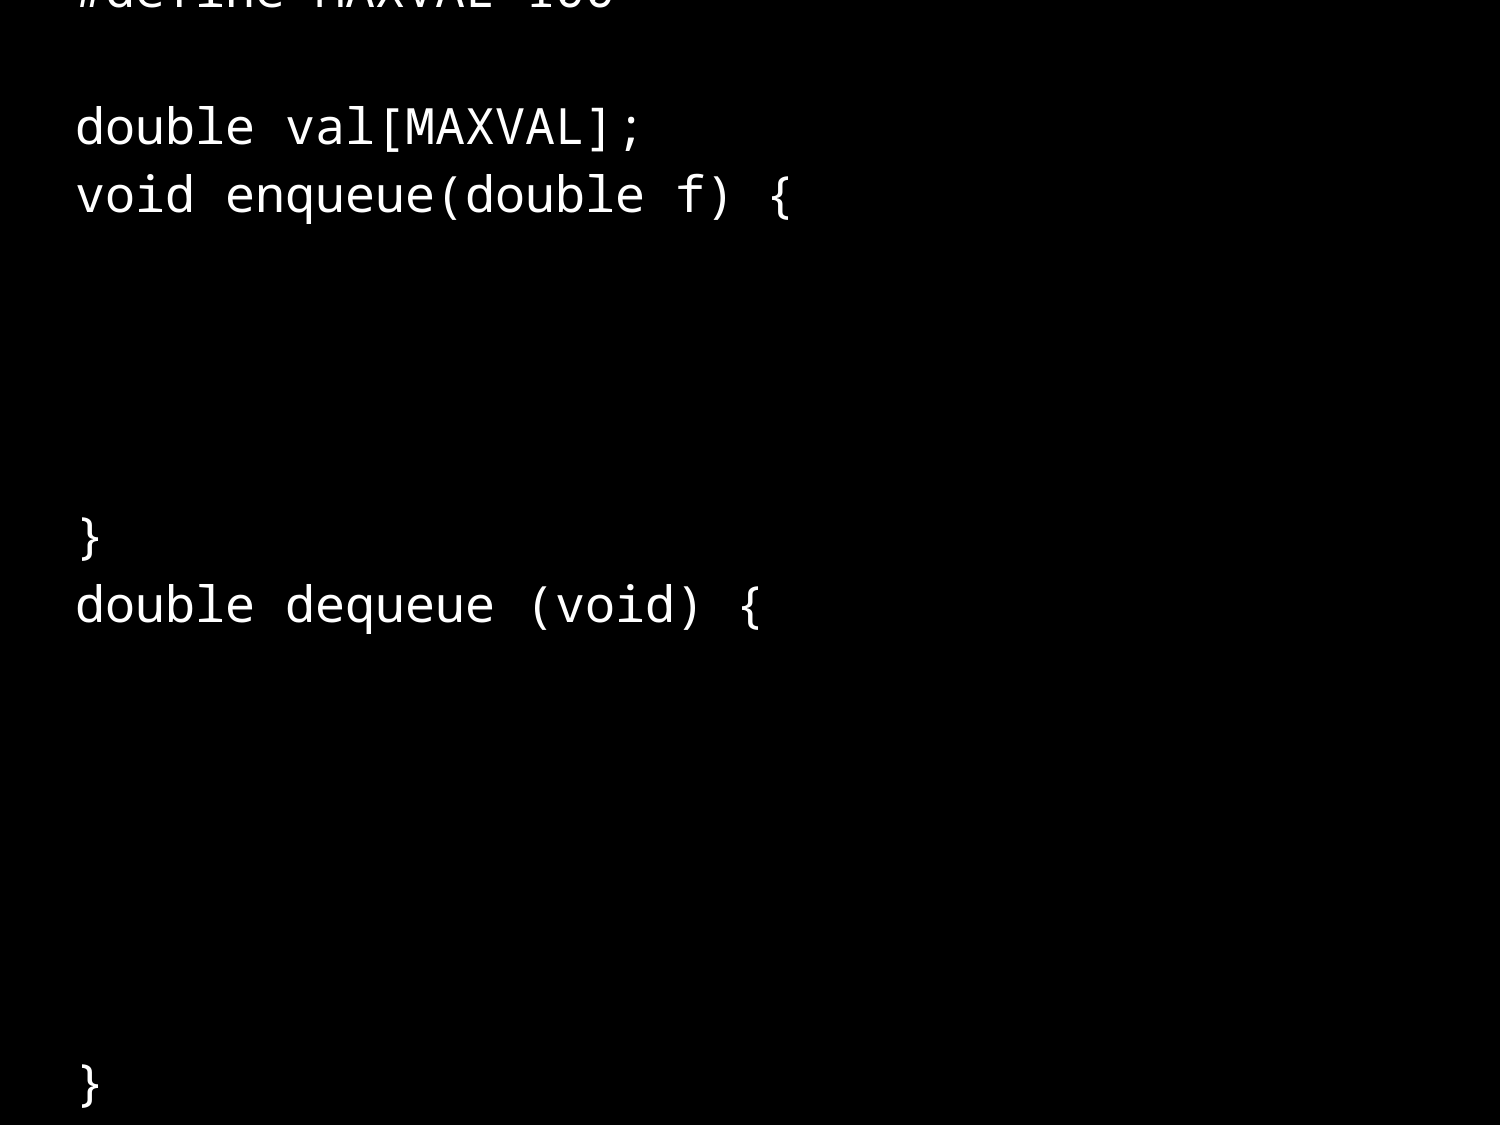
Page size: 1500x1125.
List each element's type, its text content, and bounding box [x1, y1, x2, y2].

title #define MAXVAL 100 double val[MAXVAL]; void enqueue(double f) { } double dequeue (void) { } [75, 39, 1426, 1030]
